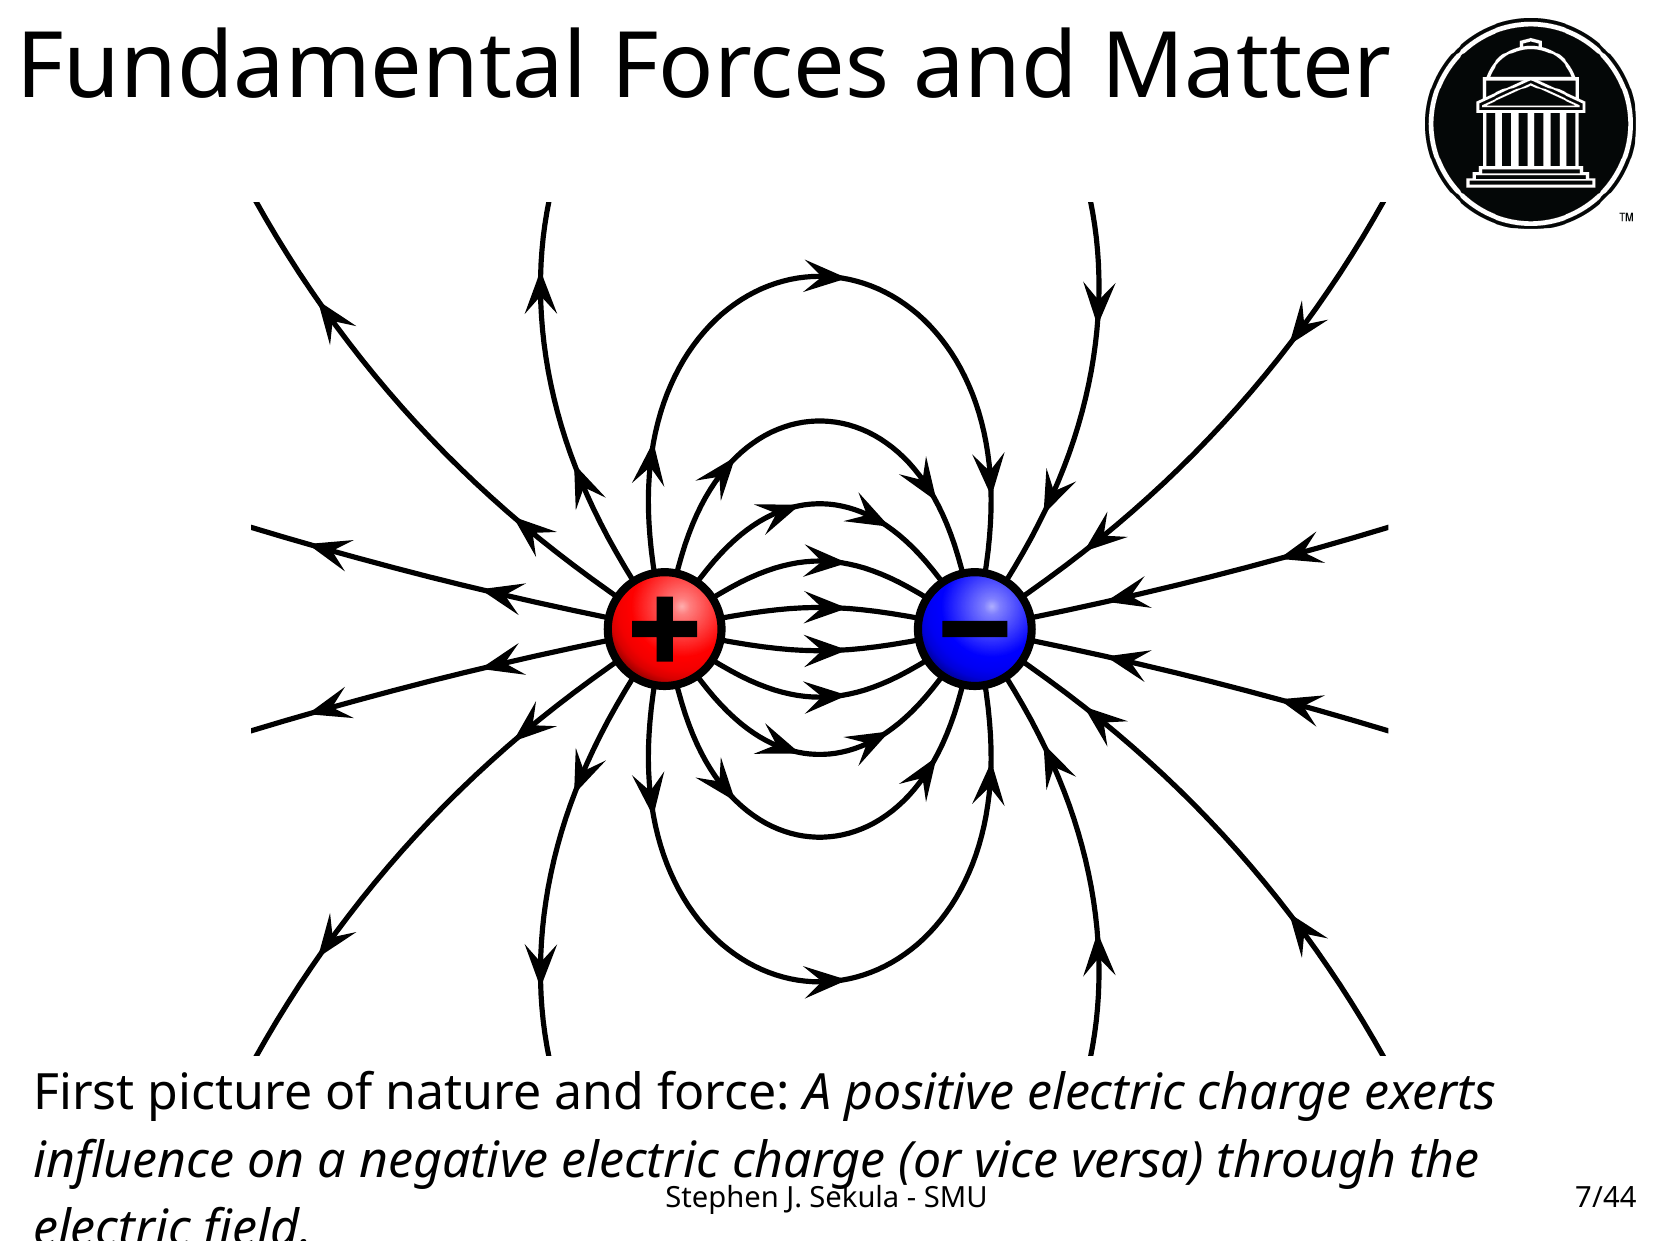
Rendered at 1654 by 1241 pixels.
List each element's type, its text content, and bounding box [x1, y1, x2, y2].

title Fundamental Forces and Matter [16, 0, 1415, 257]
picture [251, 202, 1389, 1048]
text_box First picture of nature and force: A positive electric charge exerts influence on a negative electric charge (or vice versa) through the electric field. [18, 1048, 1636, 1193]
picture [1425, 18, 1636, 229]
